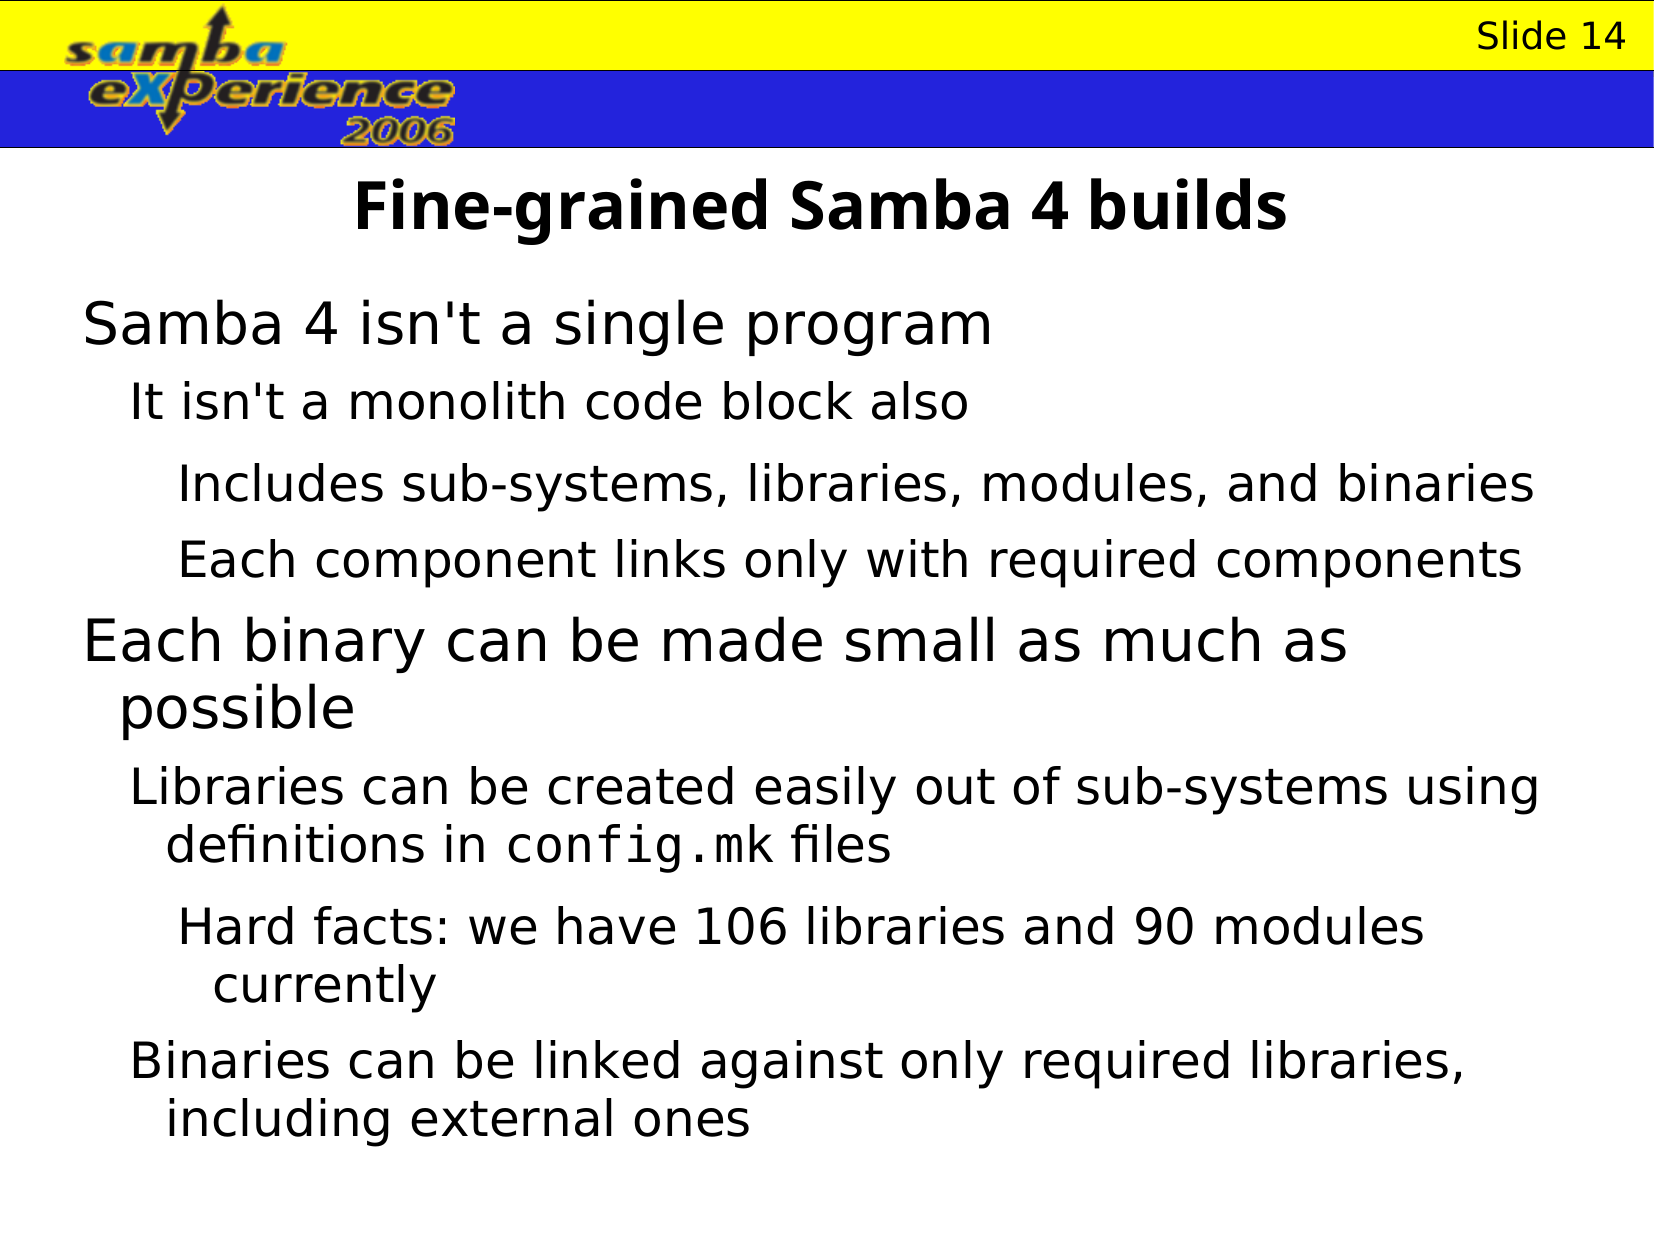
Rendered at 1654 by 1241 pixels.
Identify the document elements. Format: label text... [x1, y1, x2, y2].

picture [64, 71, 455, 147]
picture [64, 148, 76, 154]
list Samba 4 isn't a single program It isn't a monolith code block also Includes sub-systems, libraries, modules, and binaries Each component links only with required components Each binary can be made small as much as possible Libraries can be created easily out of sub-systems using definitions in config.mk files Hard facts: we have 106 libraries and 90 modules currently Binaries can be linked against only required libraries, including external ones [82, 290, 1571, 1149]
title Fine-grained Samba 4 builds [76, 99, 1565, 308]
picture [64, 2, 455, 70]
